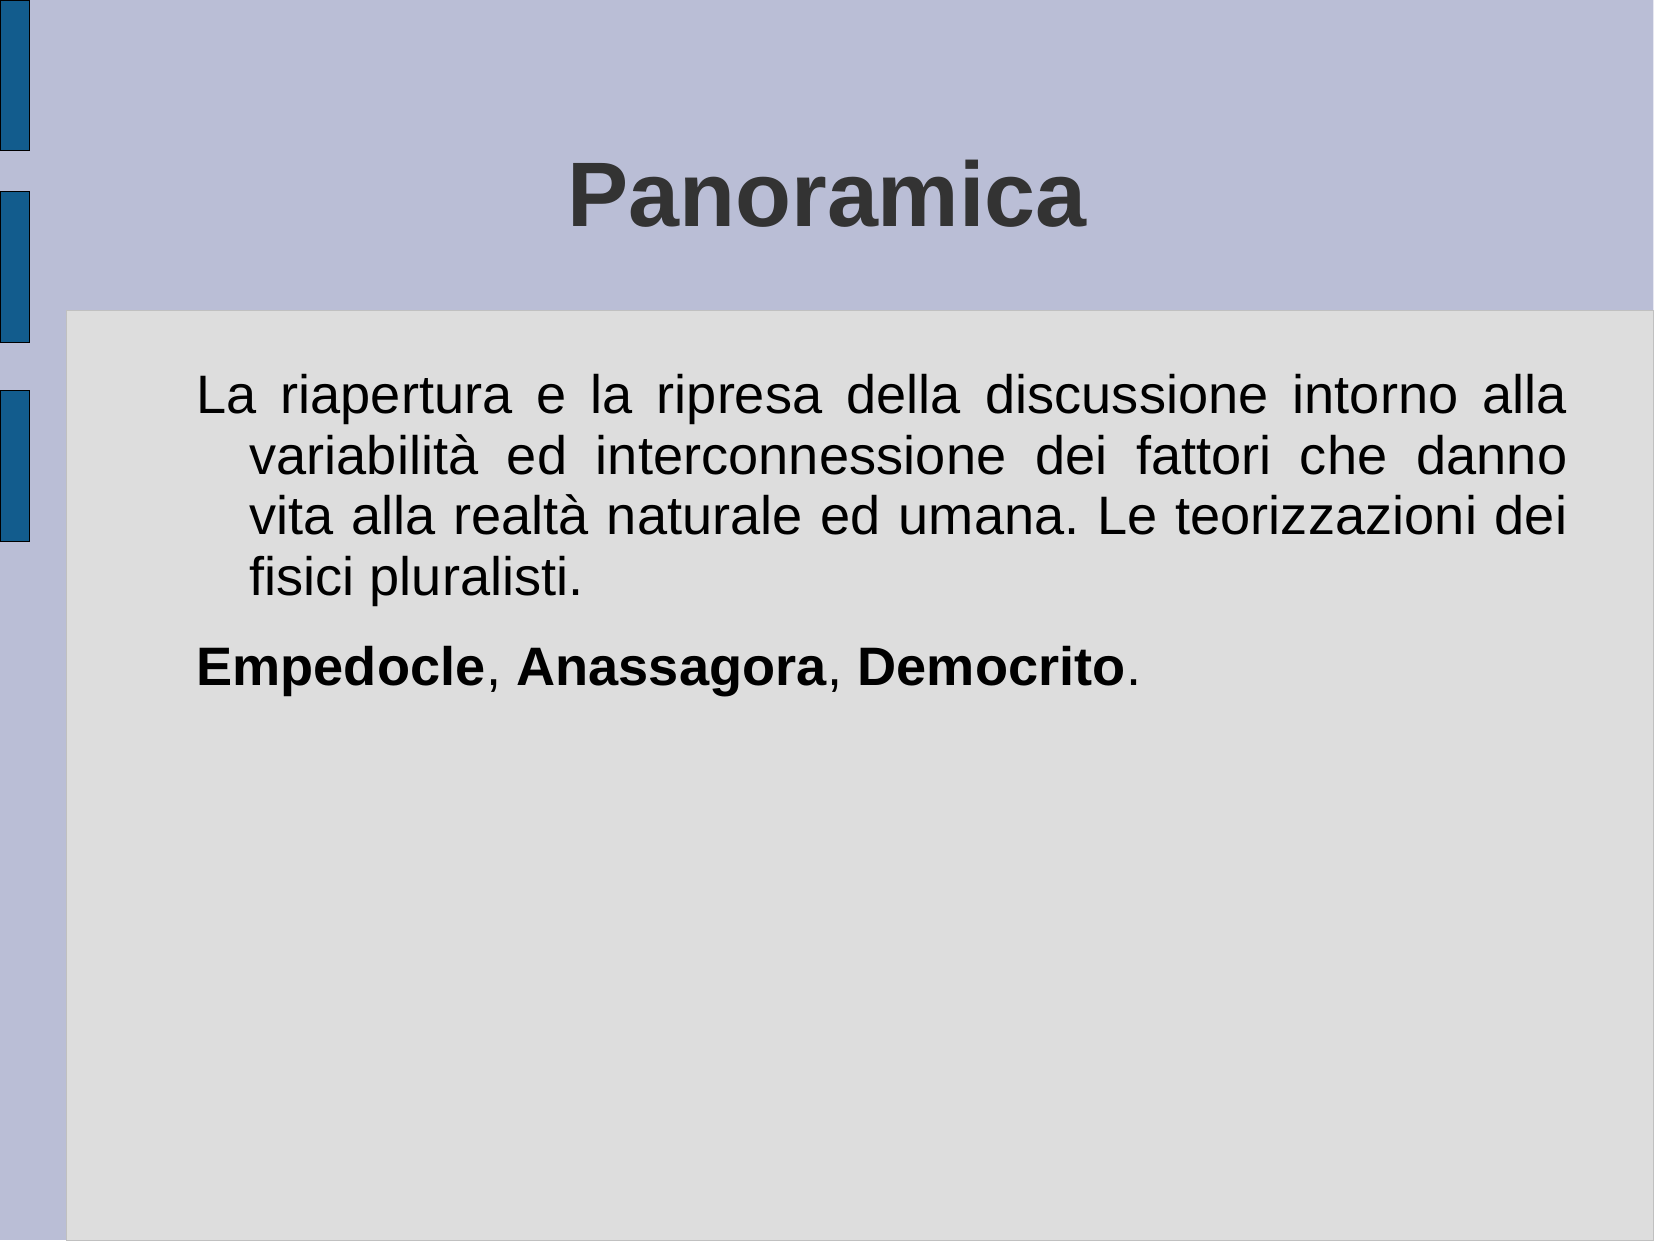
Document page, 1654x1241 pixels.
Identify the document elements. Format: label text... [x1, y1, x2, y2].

list La riapertura e la ripresa della discussione intorno alla variabilità ed interconnessione dei fattori che danno vita alla realtà naturale ed umana. Le teorizzazioni dei fisici pluralisti. Empedocle, Anassagora, Democrito. [178, 364, 1570, 1147]
title Panoramica [121, 91, 1534, 299]
